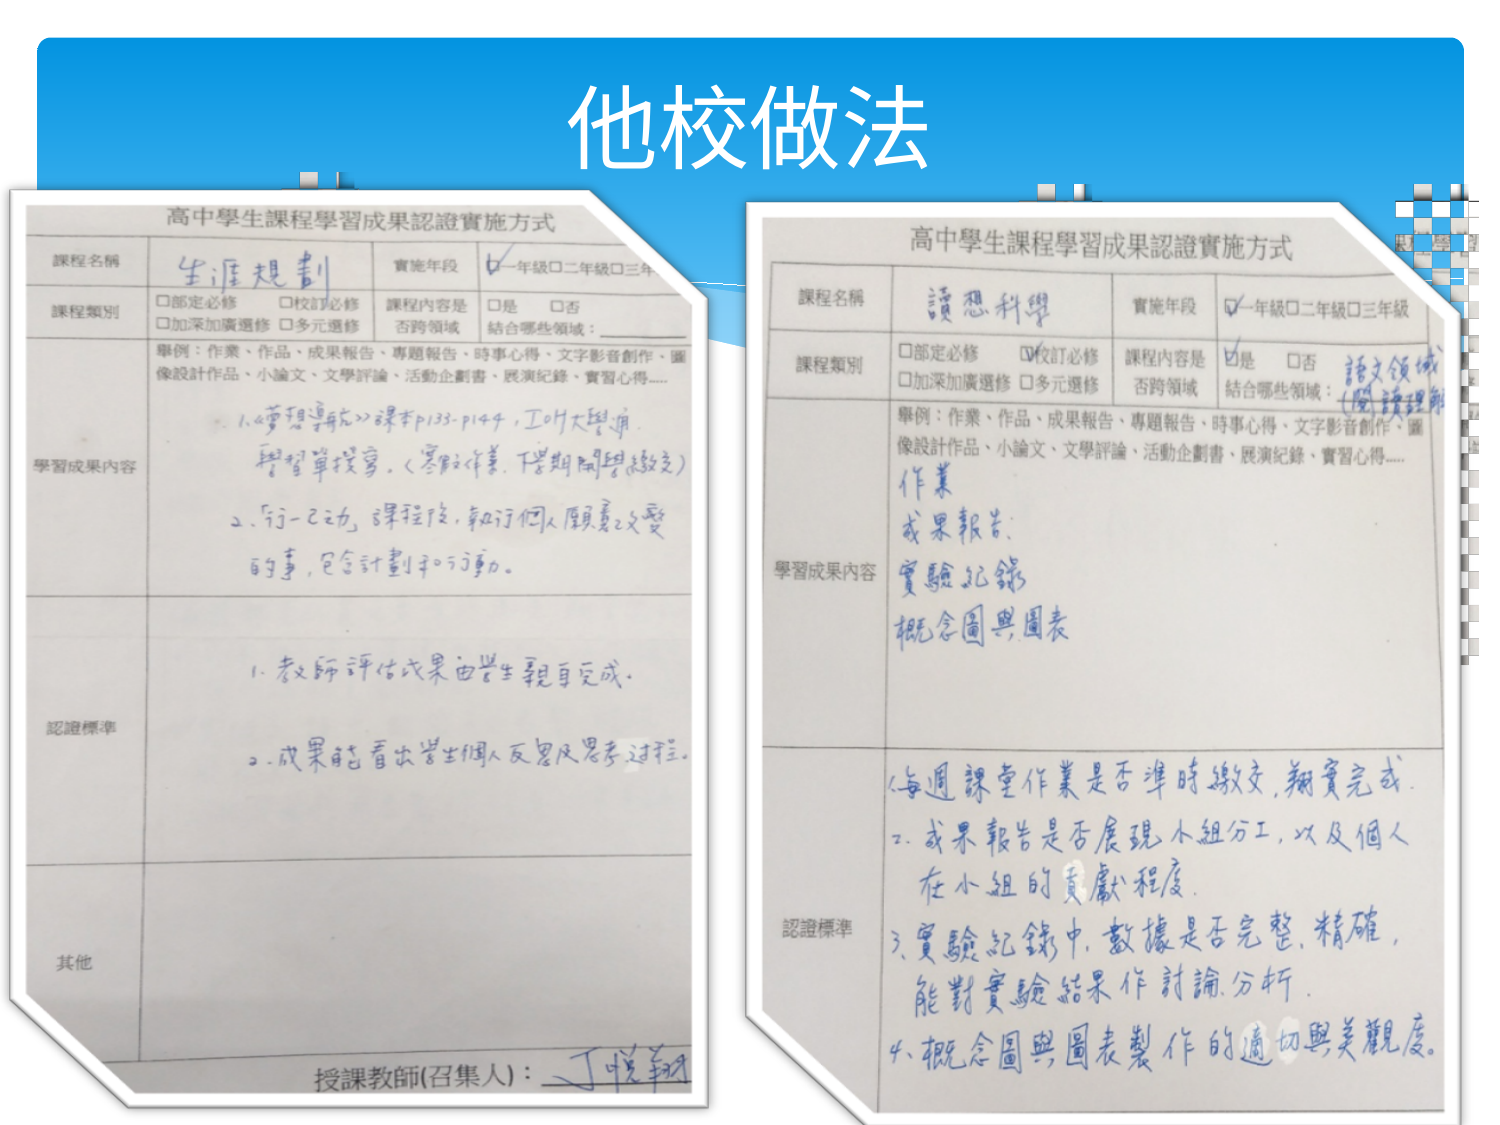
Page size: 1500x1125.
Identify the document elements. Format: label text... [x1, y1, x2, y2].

title 他校做法 [75, 55, 1426, 184]
picture [0, 172, 1479, 1125]
